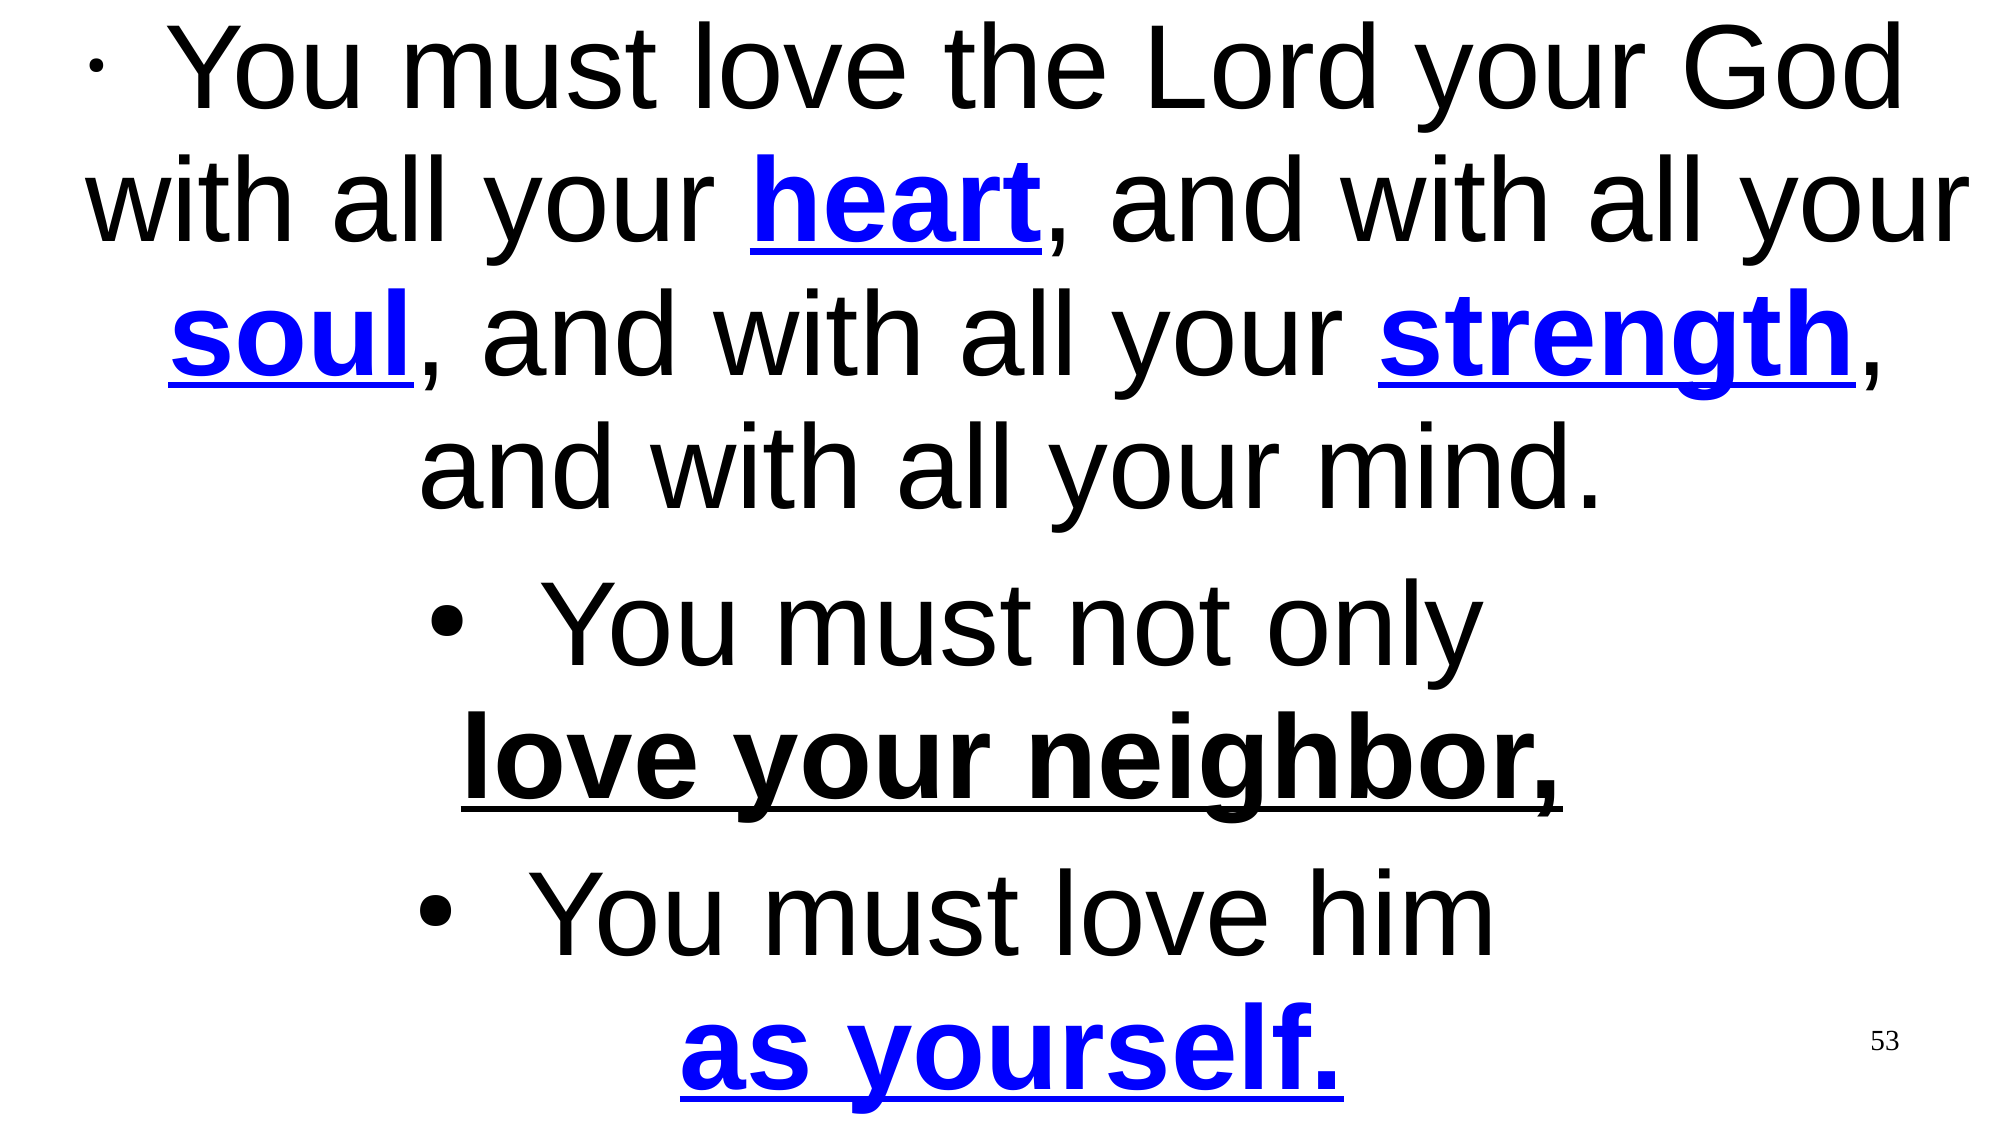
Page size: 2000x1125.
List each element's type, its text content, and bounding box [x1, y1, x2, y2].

list You must love the Lord your God with all your heart, and with all your soul, and with all your strength, and with all your mind. You must not only love your neighbor, You must love him as yourself. [0, 0, 1996, 1123]
